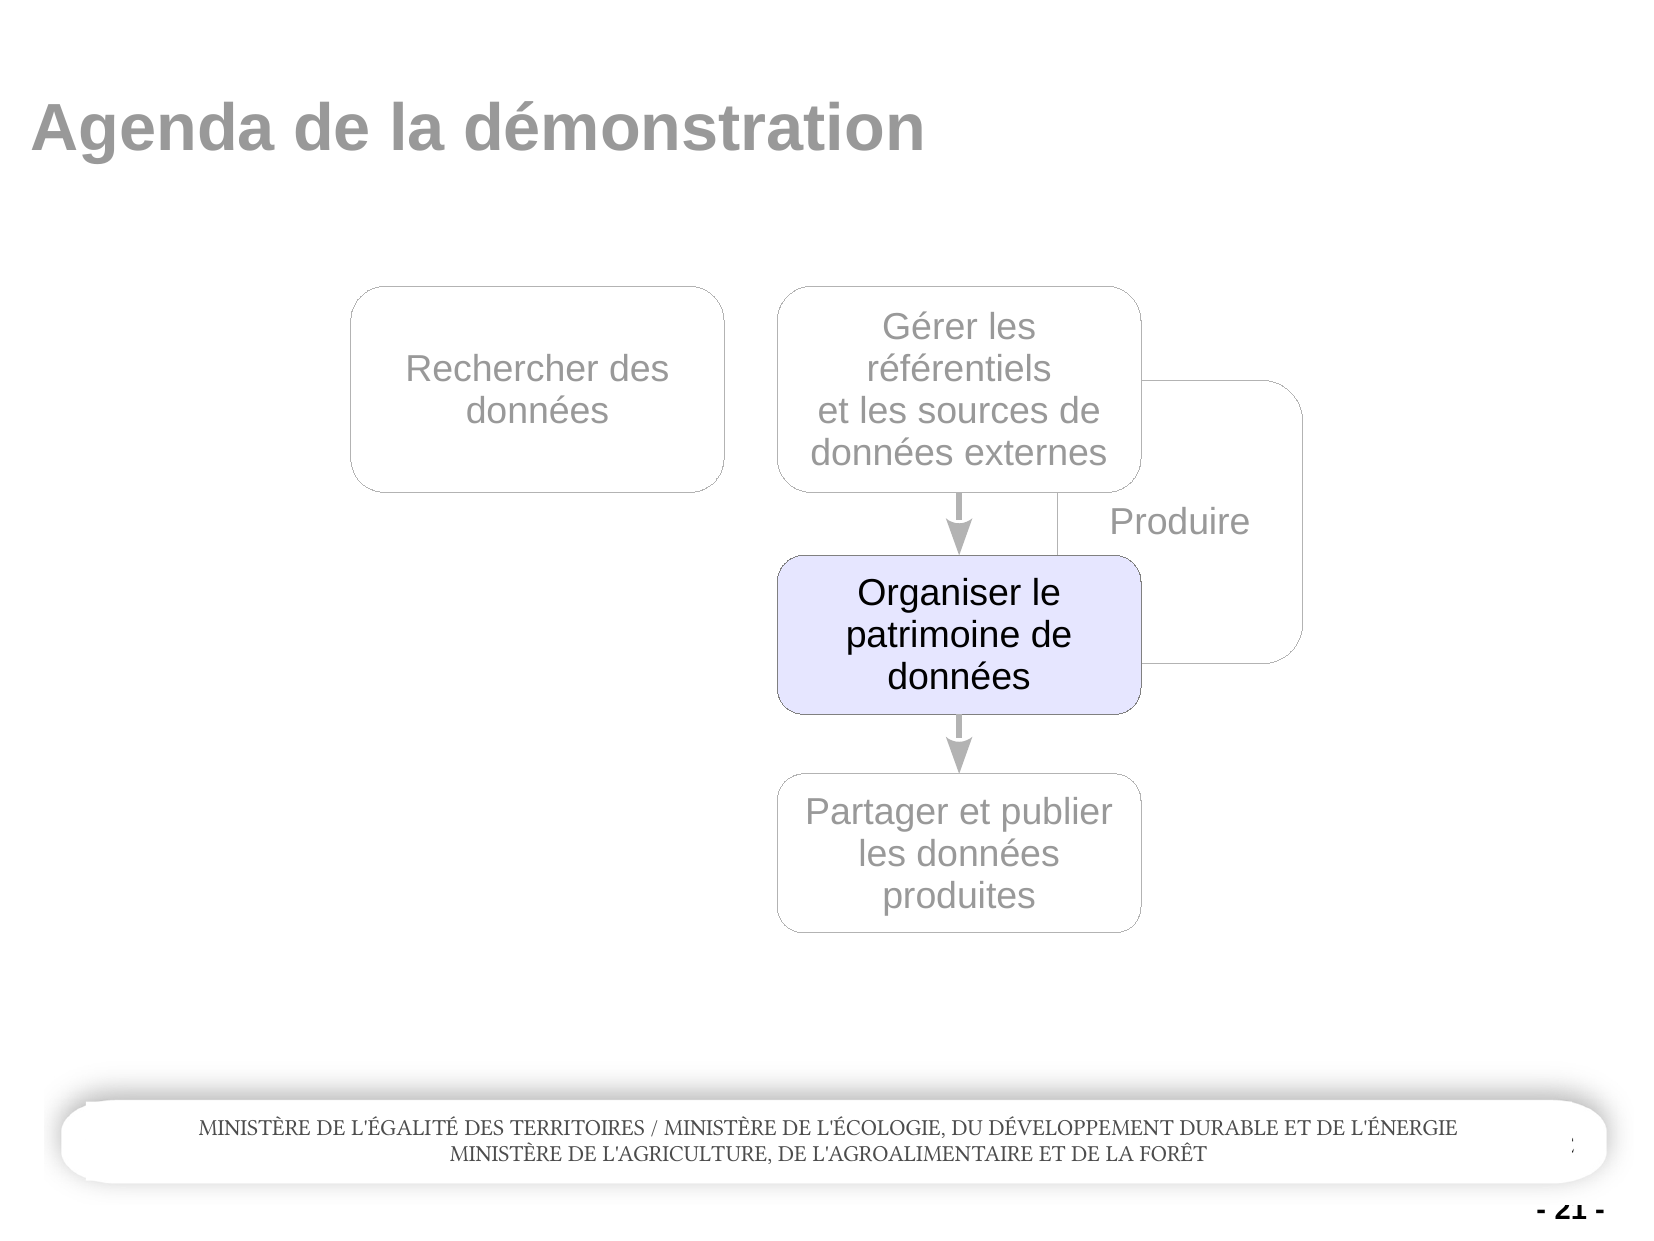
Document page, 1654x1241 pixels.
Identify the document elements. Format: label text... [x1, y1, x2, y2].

text_box Rechercher des données [350, 286, 725, 493]
picture [44, 1060, 1634, 1205]
text_box Gérer les référentiels et les sources de données externes [777, 286, 1142, 493]
text_box Partager et publier les données produites [777, 773, 1142, 933]
text_box Produire [1057, 380, 1303, 664]
title Agenda de la démonstration [30, 28, 1612, 226]
text_box Organiser le patrimoine de données [777, 555, 1142, 715]
